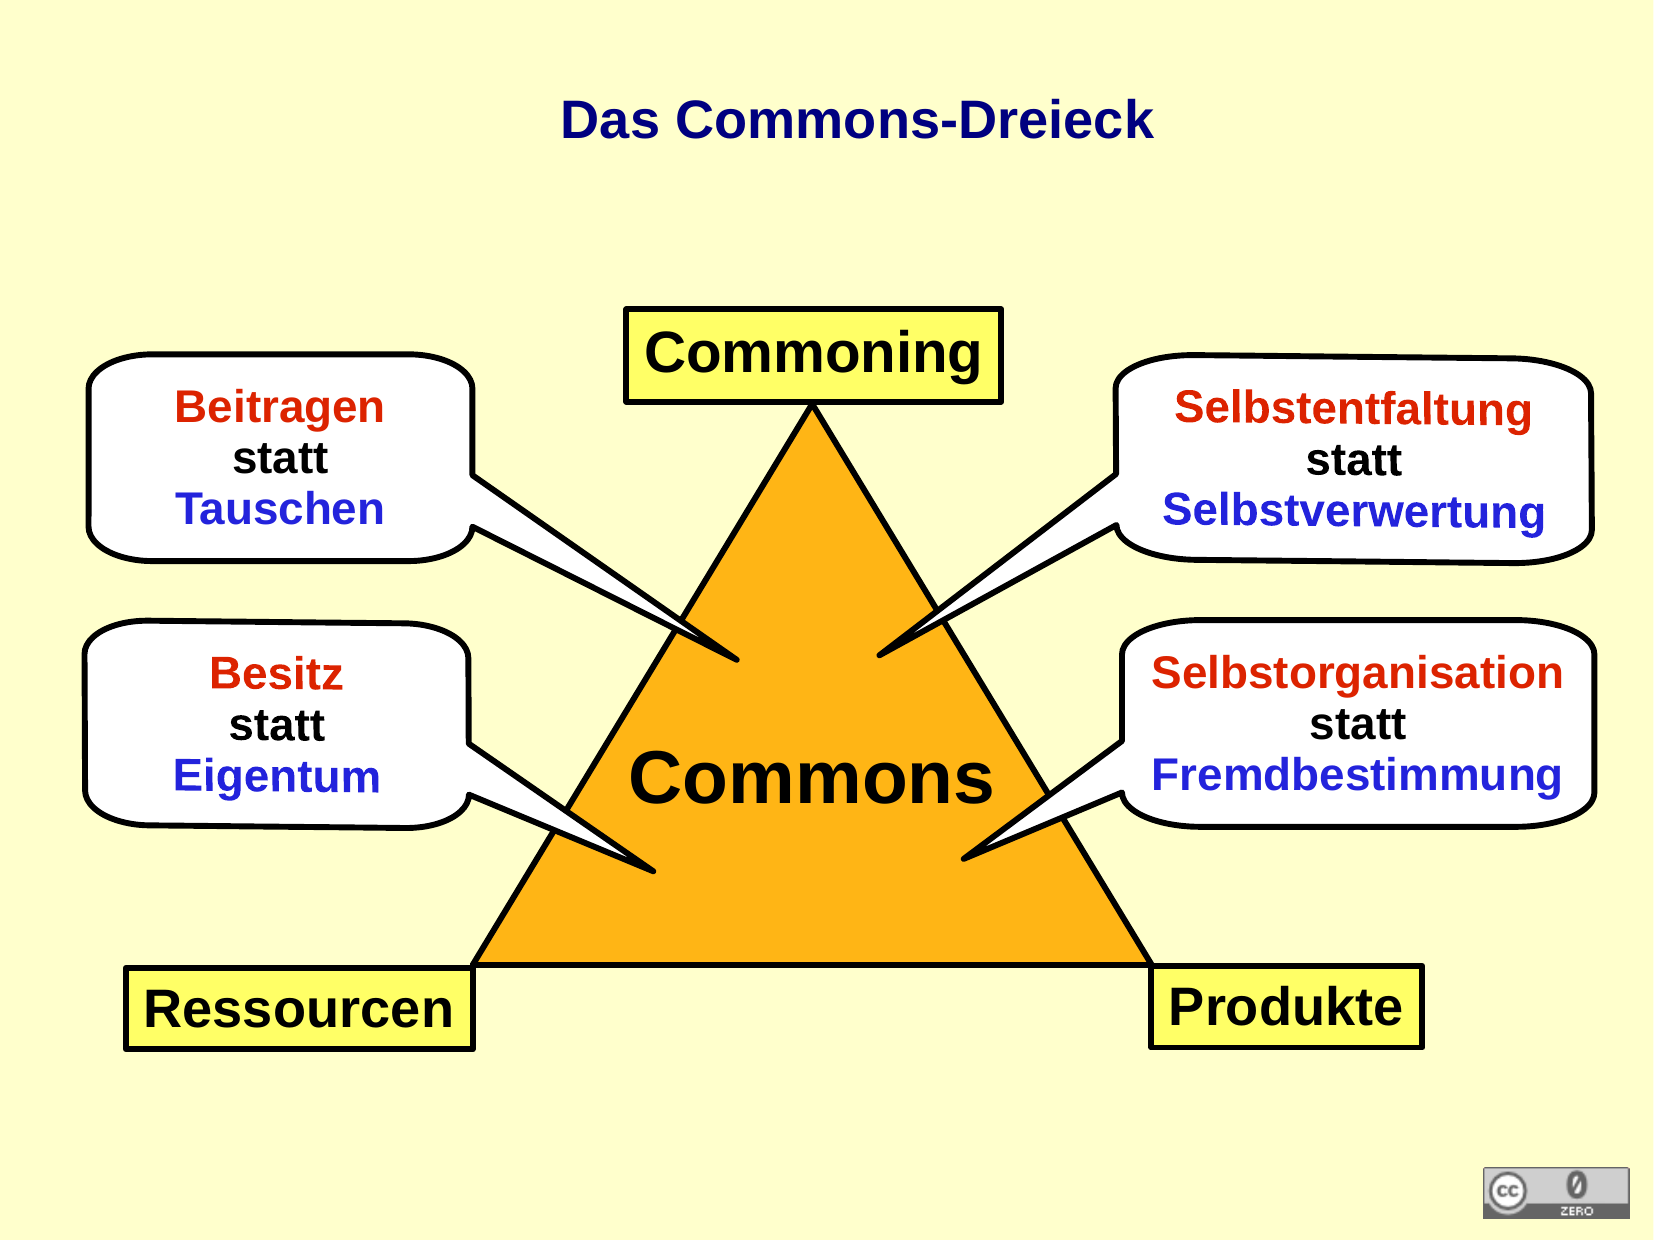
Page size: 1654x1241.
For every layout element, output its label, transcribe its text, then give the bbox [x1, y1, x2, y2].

text_box Selbstorganisation statt Fremdbestimmung [963, 620, 1595, 859]
text_box Produkte [1151, 965, 1423, 1048]
text_box Commons [472, 405, 1152, 966]
text_box Commoning [626, 309, 1002, 402]
text_box Beitragen statt Tauschen [88, 354, 737, 660]
text_box Selbstentfaltung statt Selbstverwertung [879, 355, 1592, 656]
title Das Commons-Dreieck [121, 61, 1595, 178]
picture [1483, 1167, 1630, 1219]
text_box Besitz statt Eigentum [84, 620, 654, 872]
text_box Ressourcen [125, 967, 473, 1050]
